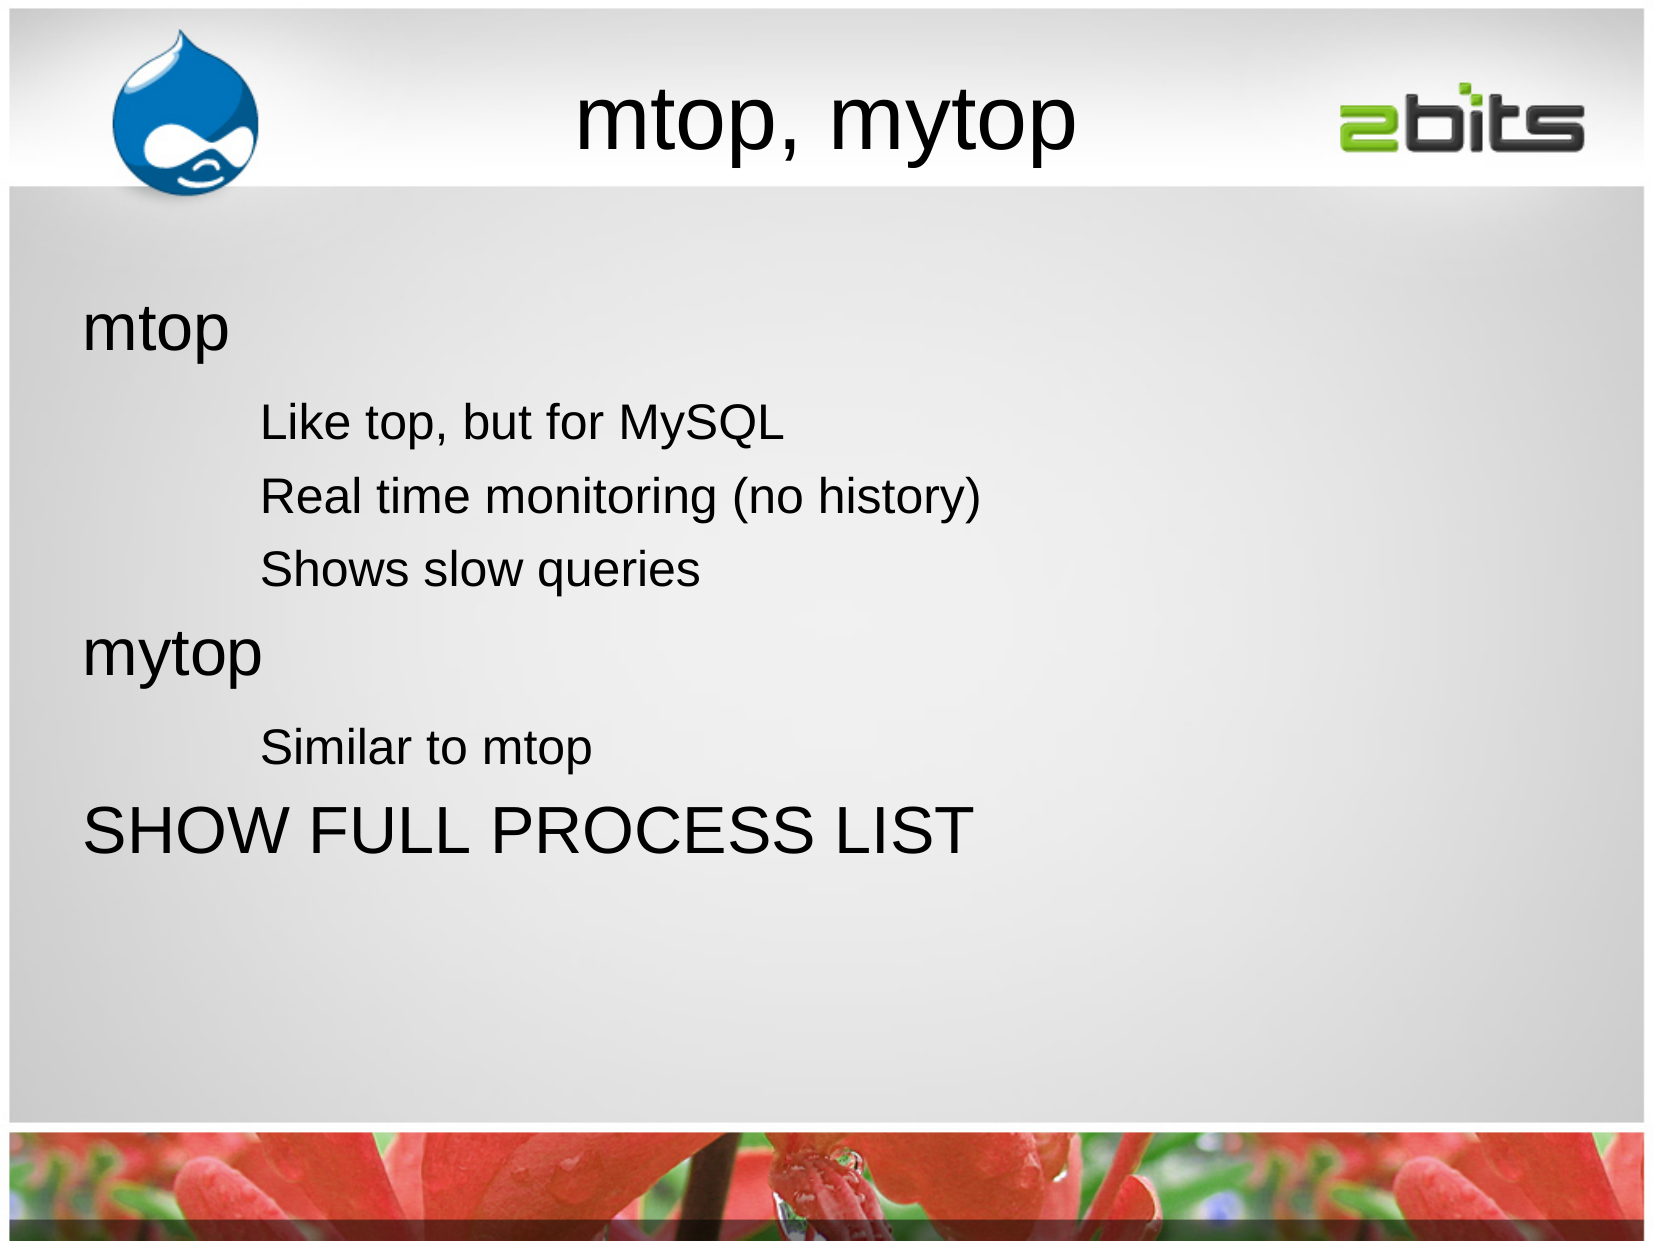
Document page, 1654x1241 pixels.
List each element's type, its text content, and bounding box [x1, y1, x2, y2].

list mtop Like top, but for MySQL Real time monitoring (no history) Shows slow queries mytop Similar to mtop SHOW FULL PROCESS LIST [82, 290, 1571, 1109]
title mtop, mytop [82, 13, 1571, 222]
picture [0, 0, 1654, 1241]
